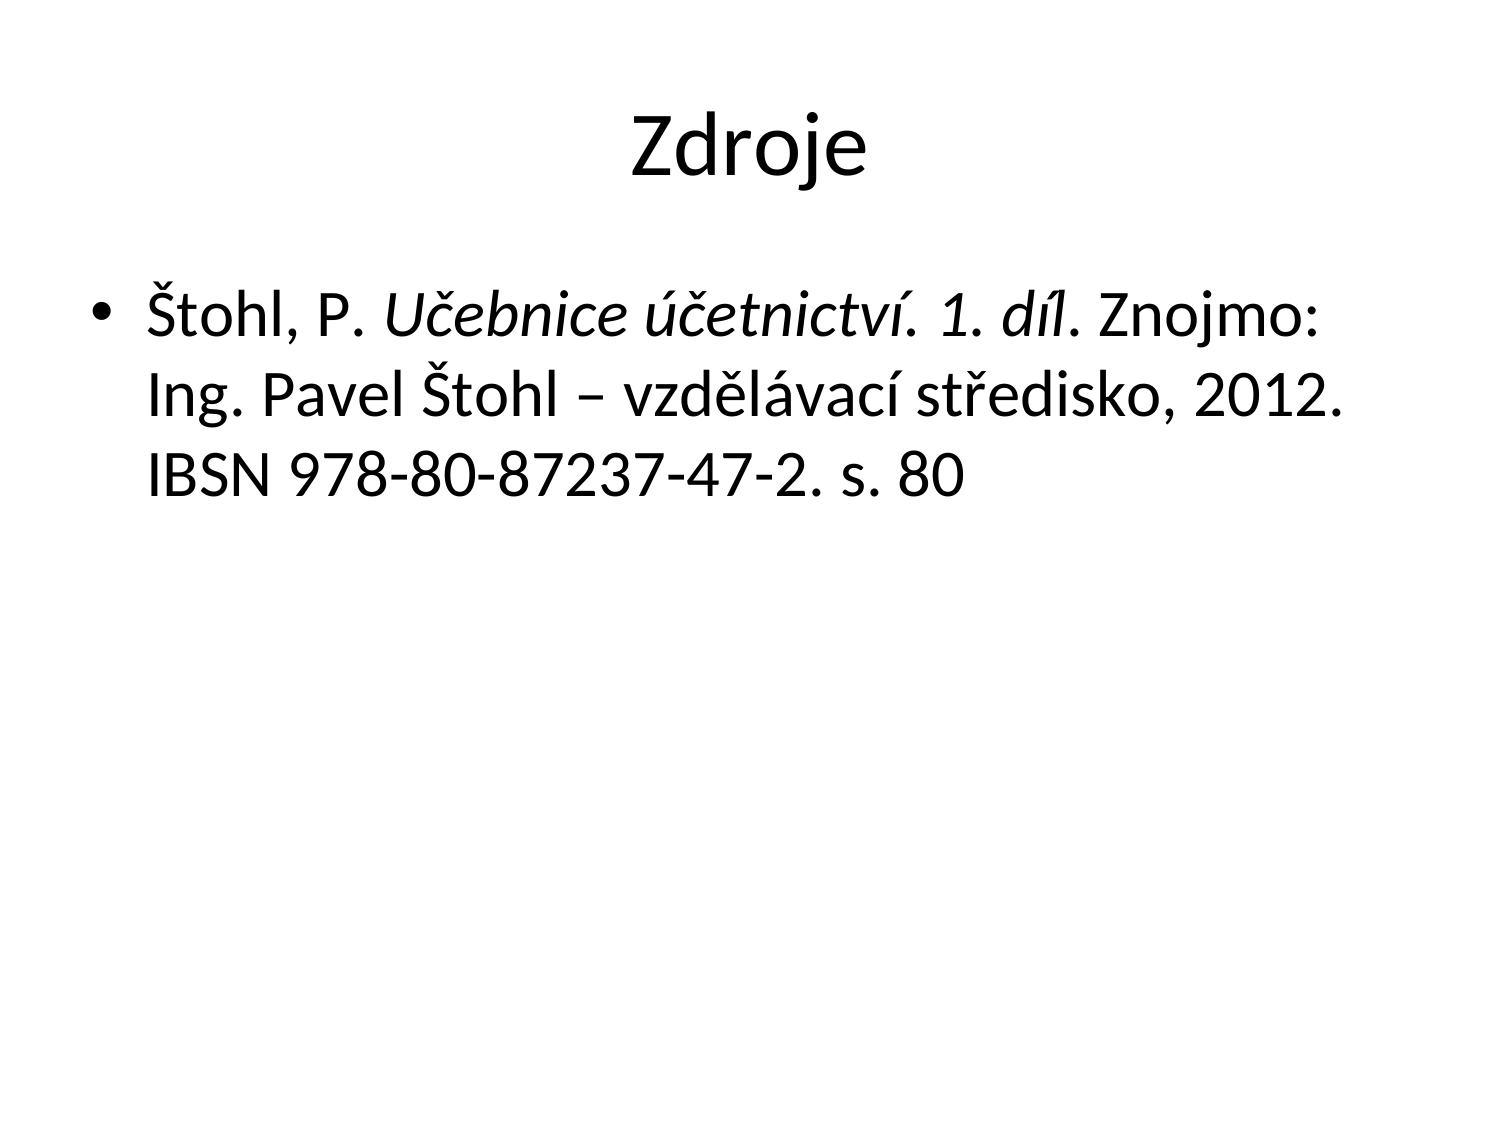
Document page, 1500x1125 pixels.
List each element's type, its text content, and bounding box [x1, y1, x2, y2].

title Zdroje [75, 45, 1426, 233]
list Štohl, P. Učebnice účetnictví. 1. díl. Znojmo: Ing. Pavel Štohl ‒ vzdělávací středisko, 2012. IBSN 978-80-87237-47-2. s. 80 [75, 262, 1426, 1006]
